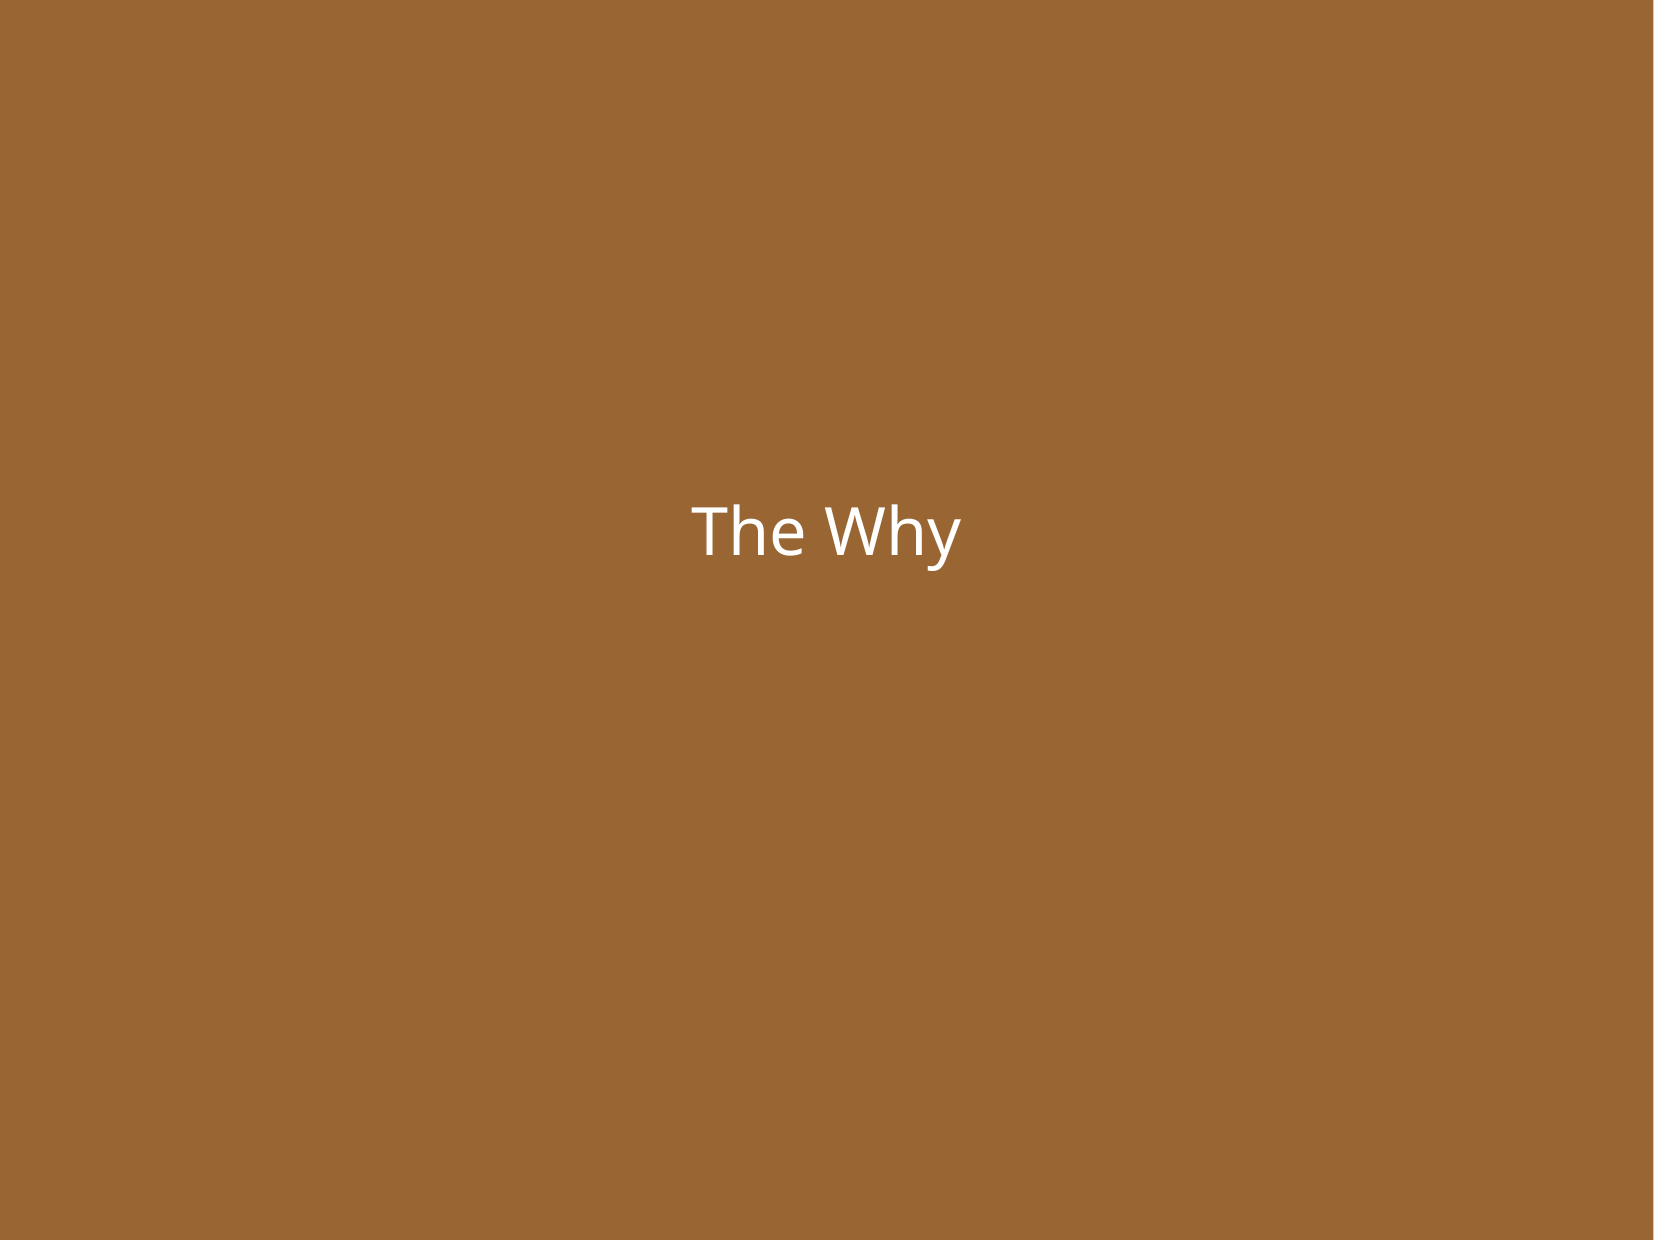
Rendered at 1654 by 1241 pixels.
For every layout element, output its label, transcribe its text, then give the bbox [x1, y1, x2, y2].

subtitle The Why [82, 49, 1571, 1010]
